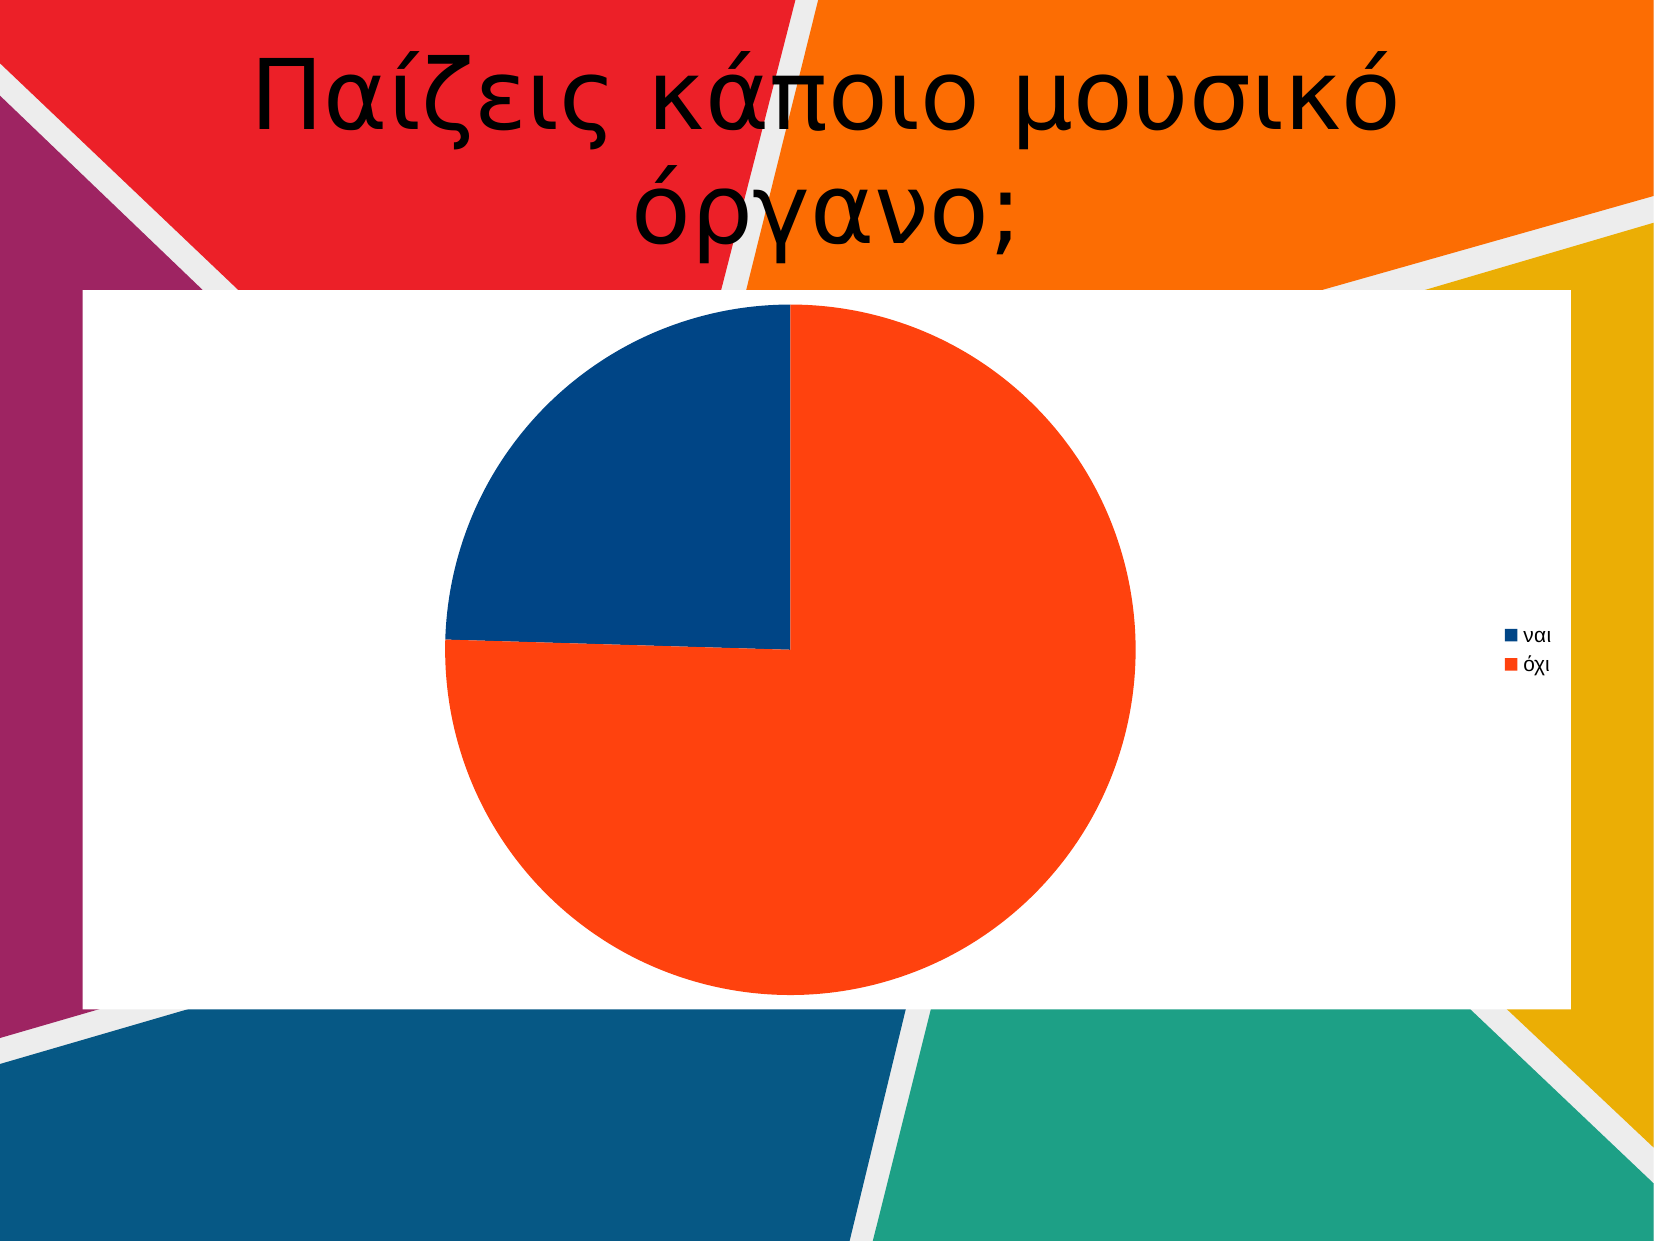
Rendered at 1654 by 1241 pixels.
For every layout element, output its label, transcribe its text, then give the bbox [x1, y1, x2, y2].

chart [82, 290, 1571, 1010]
title Παίζεις κάποιο μουσικό όργανο; [82, 39, 1571, 267]
